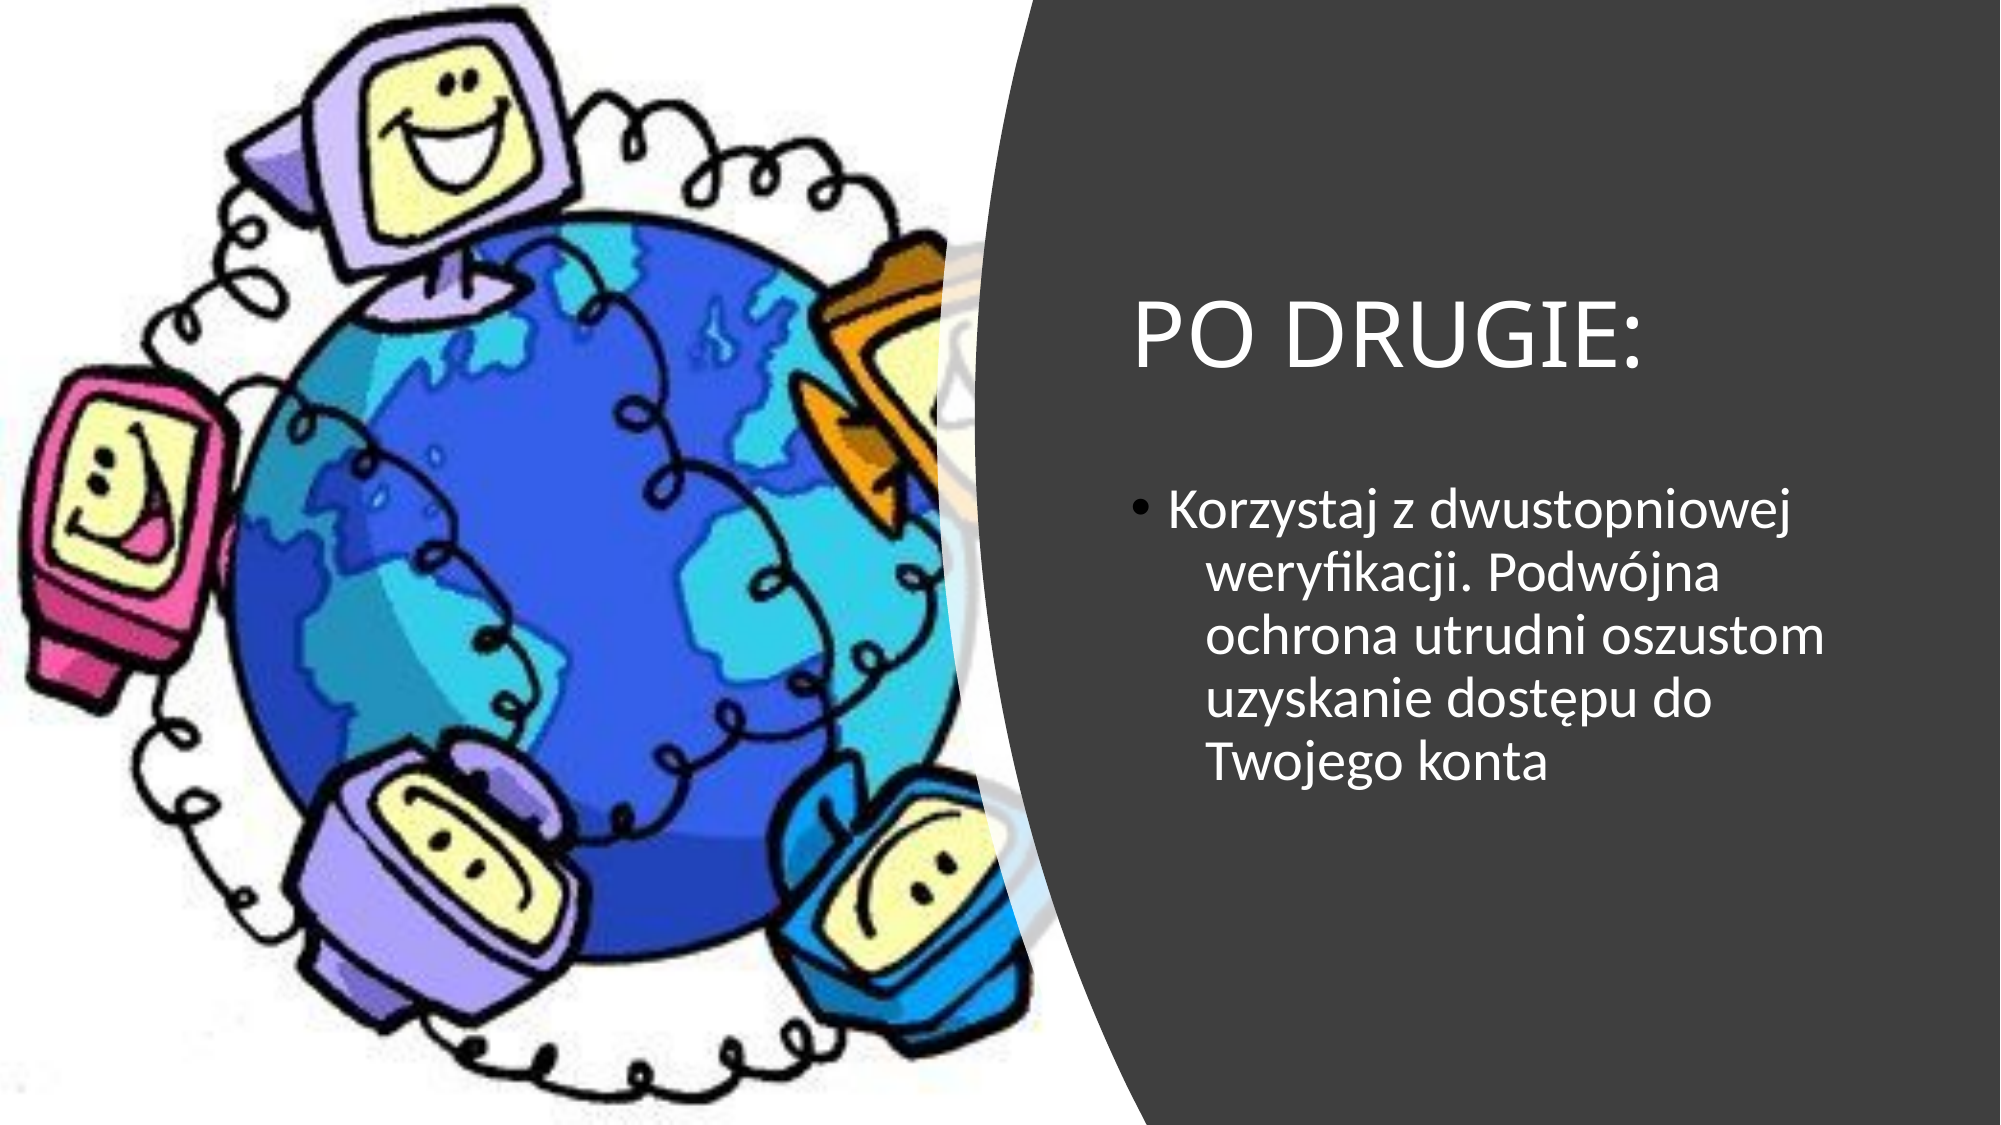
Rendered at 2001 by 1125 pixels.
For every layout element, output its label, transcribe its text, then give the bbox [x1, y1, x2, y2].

title PO DRUGIE: [1115, 229, 1907, 447]
picture [0, 0, 1098, 1125]
list Korzystaj z dwustopniowej weryfikacji. Podwójna ochrona utrudni oszustom uzyskanie dostępu do Twojego konta [1115, 471, 1907, 994]
text_box [936, 0, 2000, 1125]
